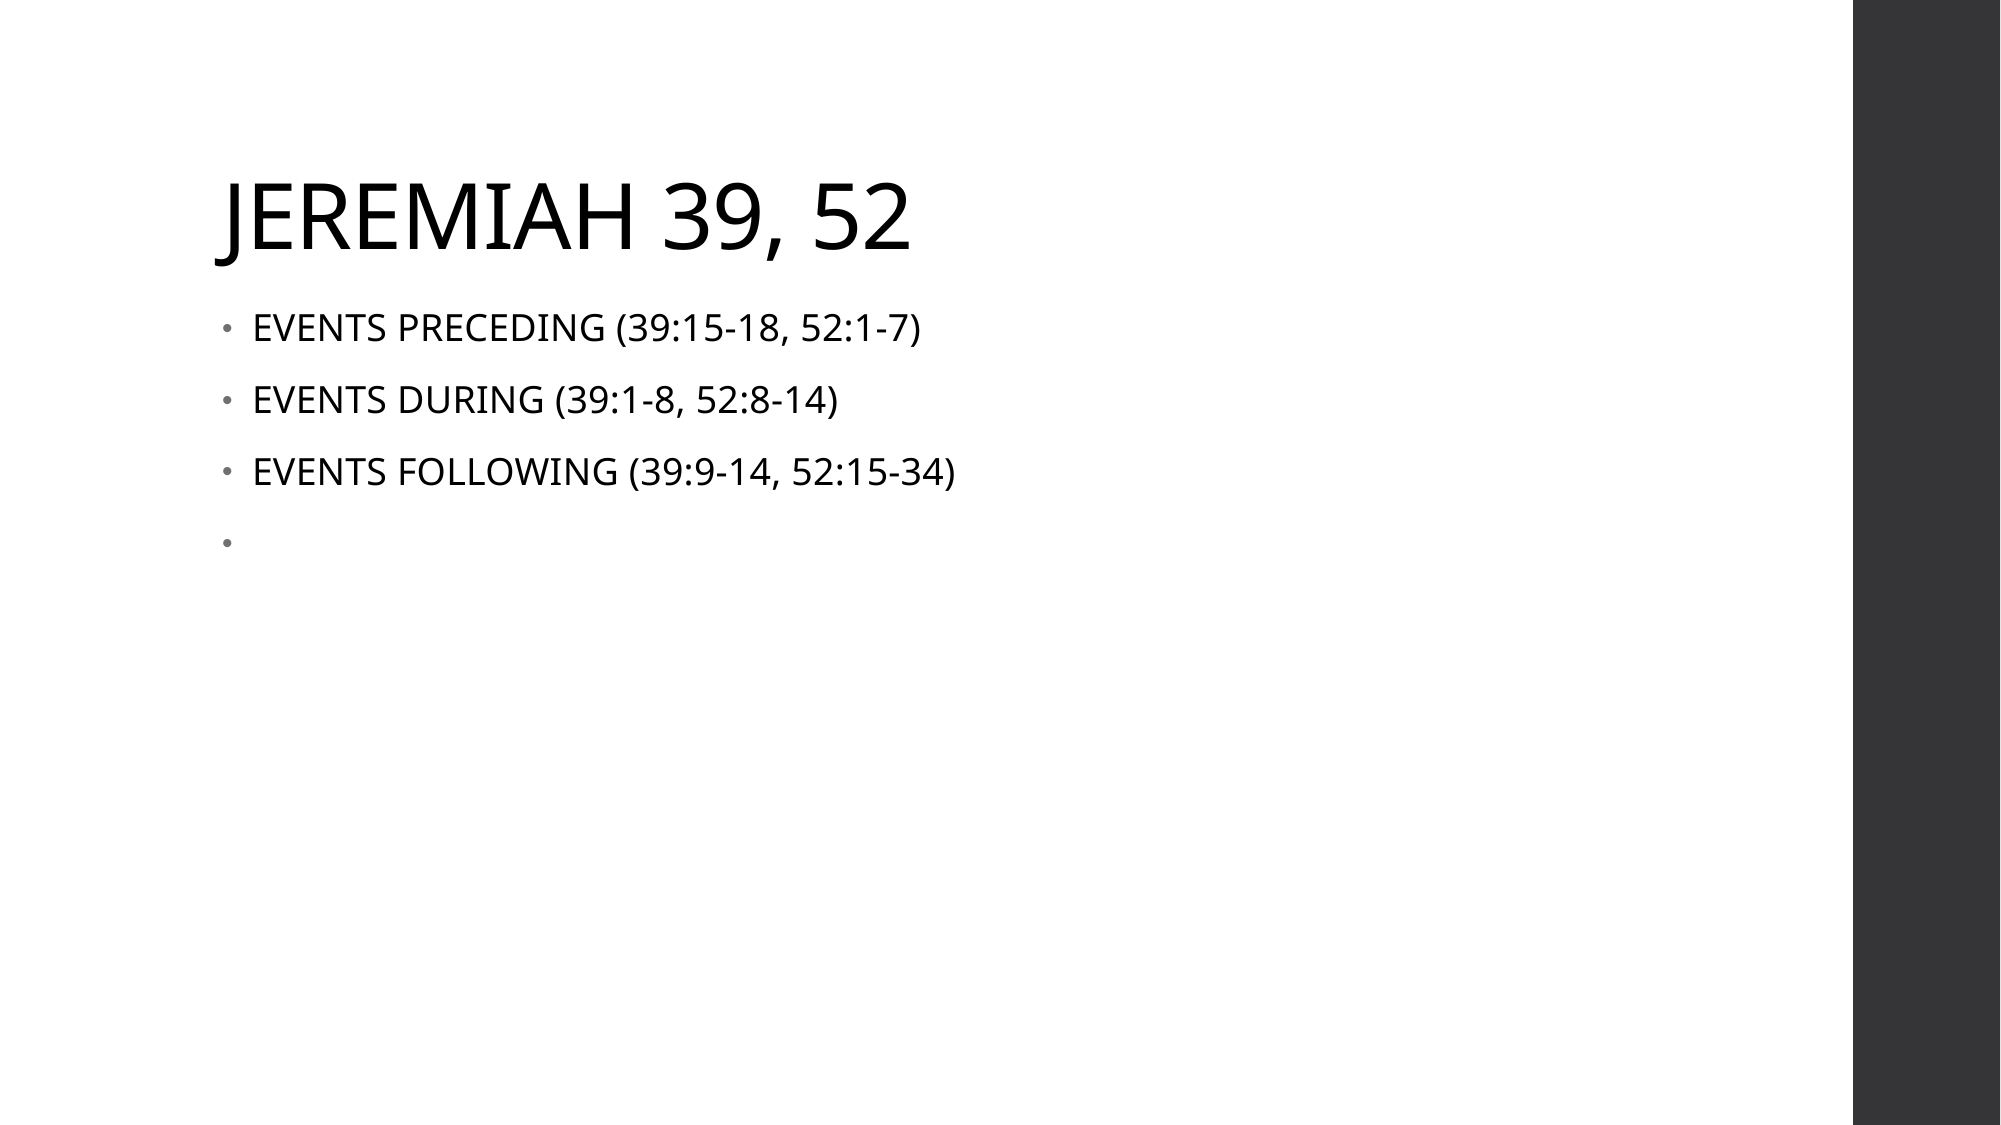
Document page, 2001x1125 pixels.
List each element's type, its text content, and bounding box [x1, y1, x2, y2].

title JEREMIAH 39, 52 [206, 60, 1797, 278]
list EVENTS PRECEDING (39:15-18, 52:1-7) EVENTS DURING (39:1-8, 52:8-14) EVENTS FOLLOWING (39:9-14, 52:15-34) [206, 299, 1617, 1014]
